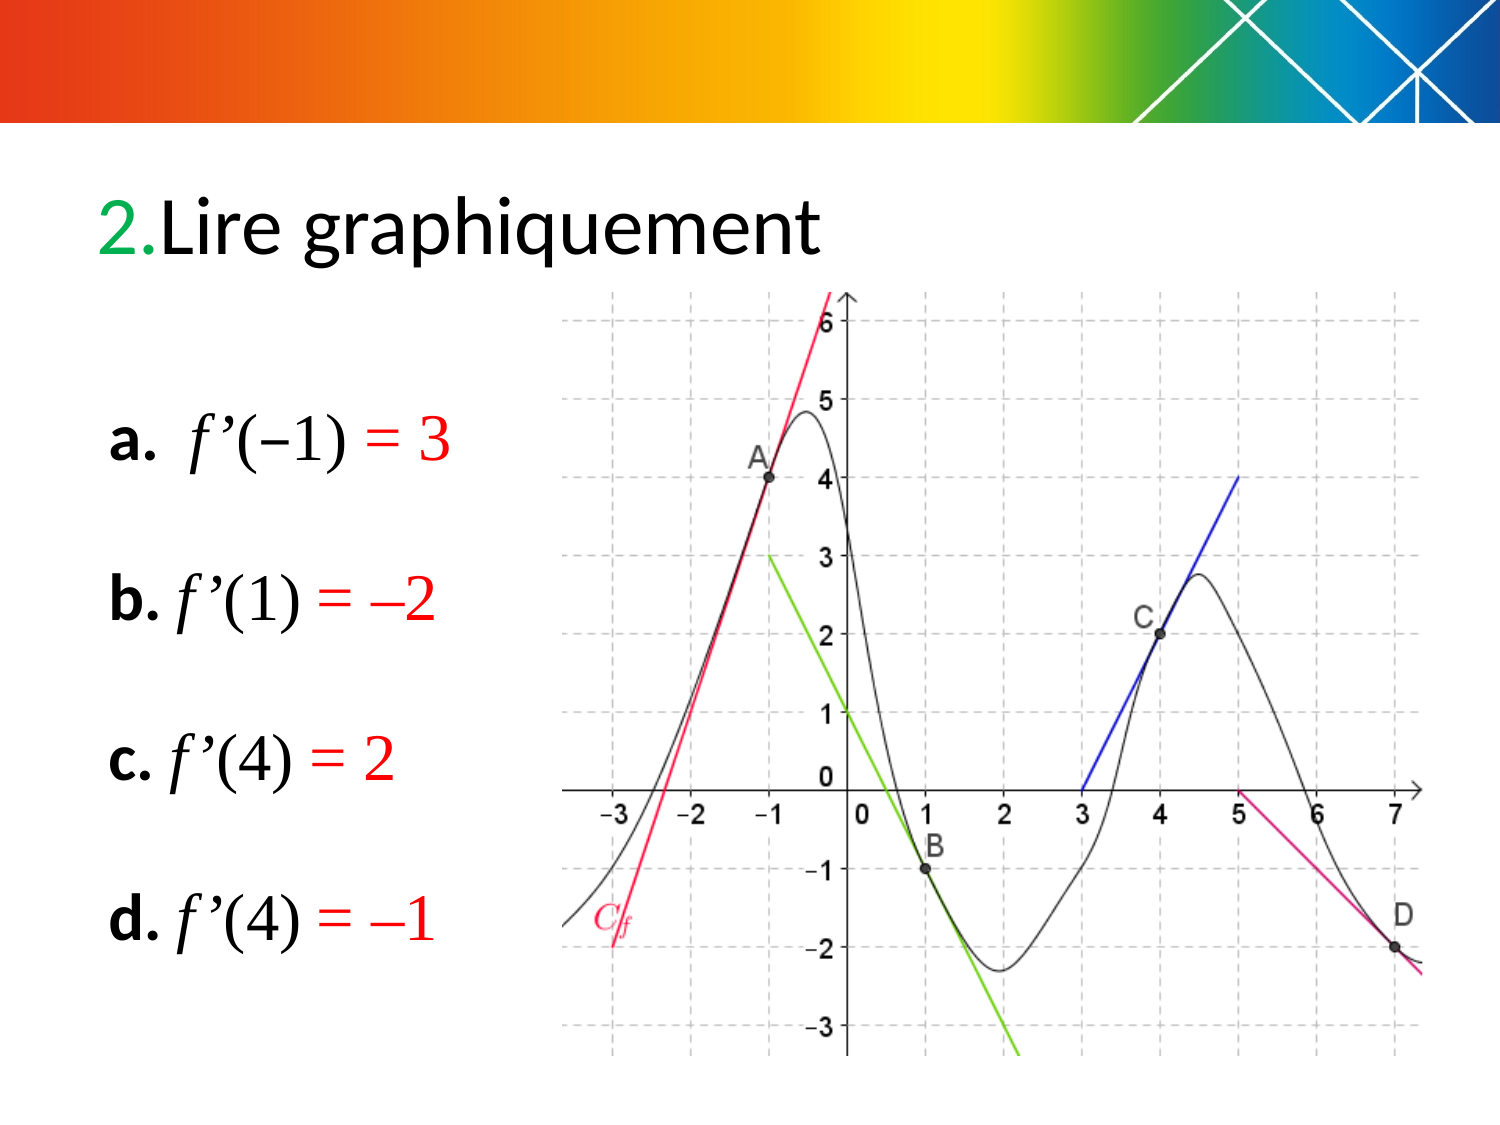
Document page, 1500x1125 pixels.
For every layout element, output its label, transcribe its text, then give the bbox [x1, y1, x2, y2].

picture [1340, 0, 1500, 123]
text_box a. f’(–1) = 3 b. f’(1) = –2 c. f’(4) = 2 d. f’(4) = –1 [93, 386, 562, 1042]
picture [562, 292, 1424, 1056]
title 2.Lire graphiquement [82, 164, 1500, 305]
picture [0, 0, 1358, 123]
